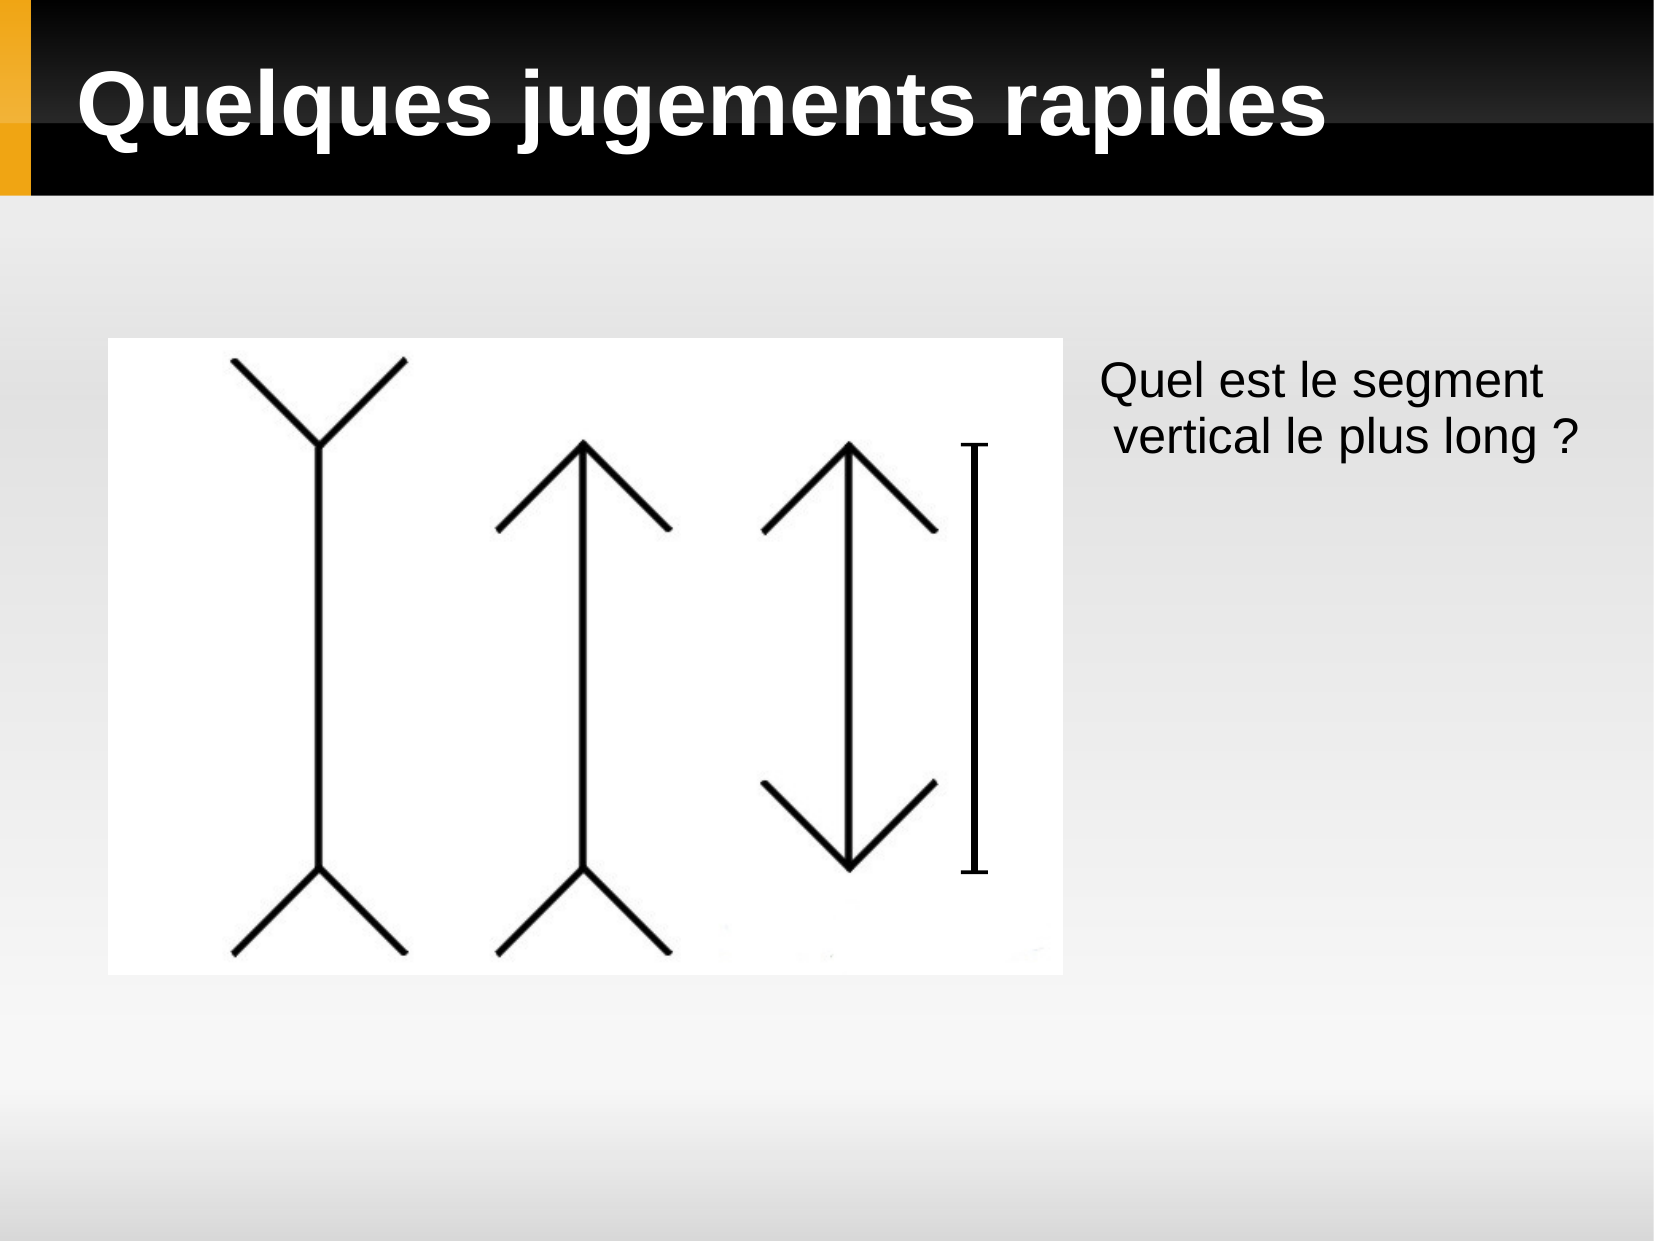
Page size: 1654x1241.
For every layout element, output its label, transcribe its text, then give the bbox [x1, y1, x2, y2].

text_box Quel est le segment vertical le plus long ? [1084, 345, 1595, 473]
title Quelques jugements rapides [76, 0, 1565, 208]
picture [0, 0, 1654, 1241]
